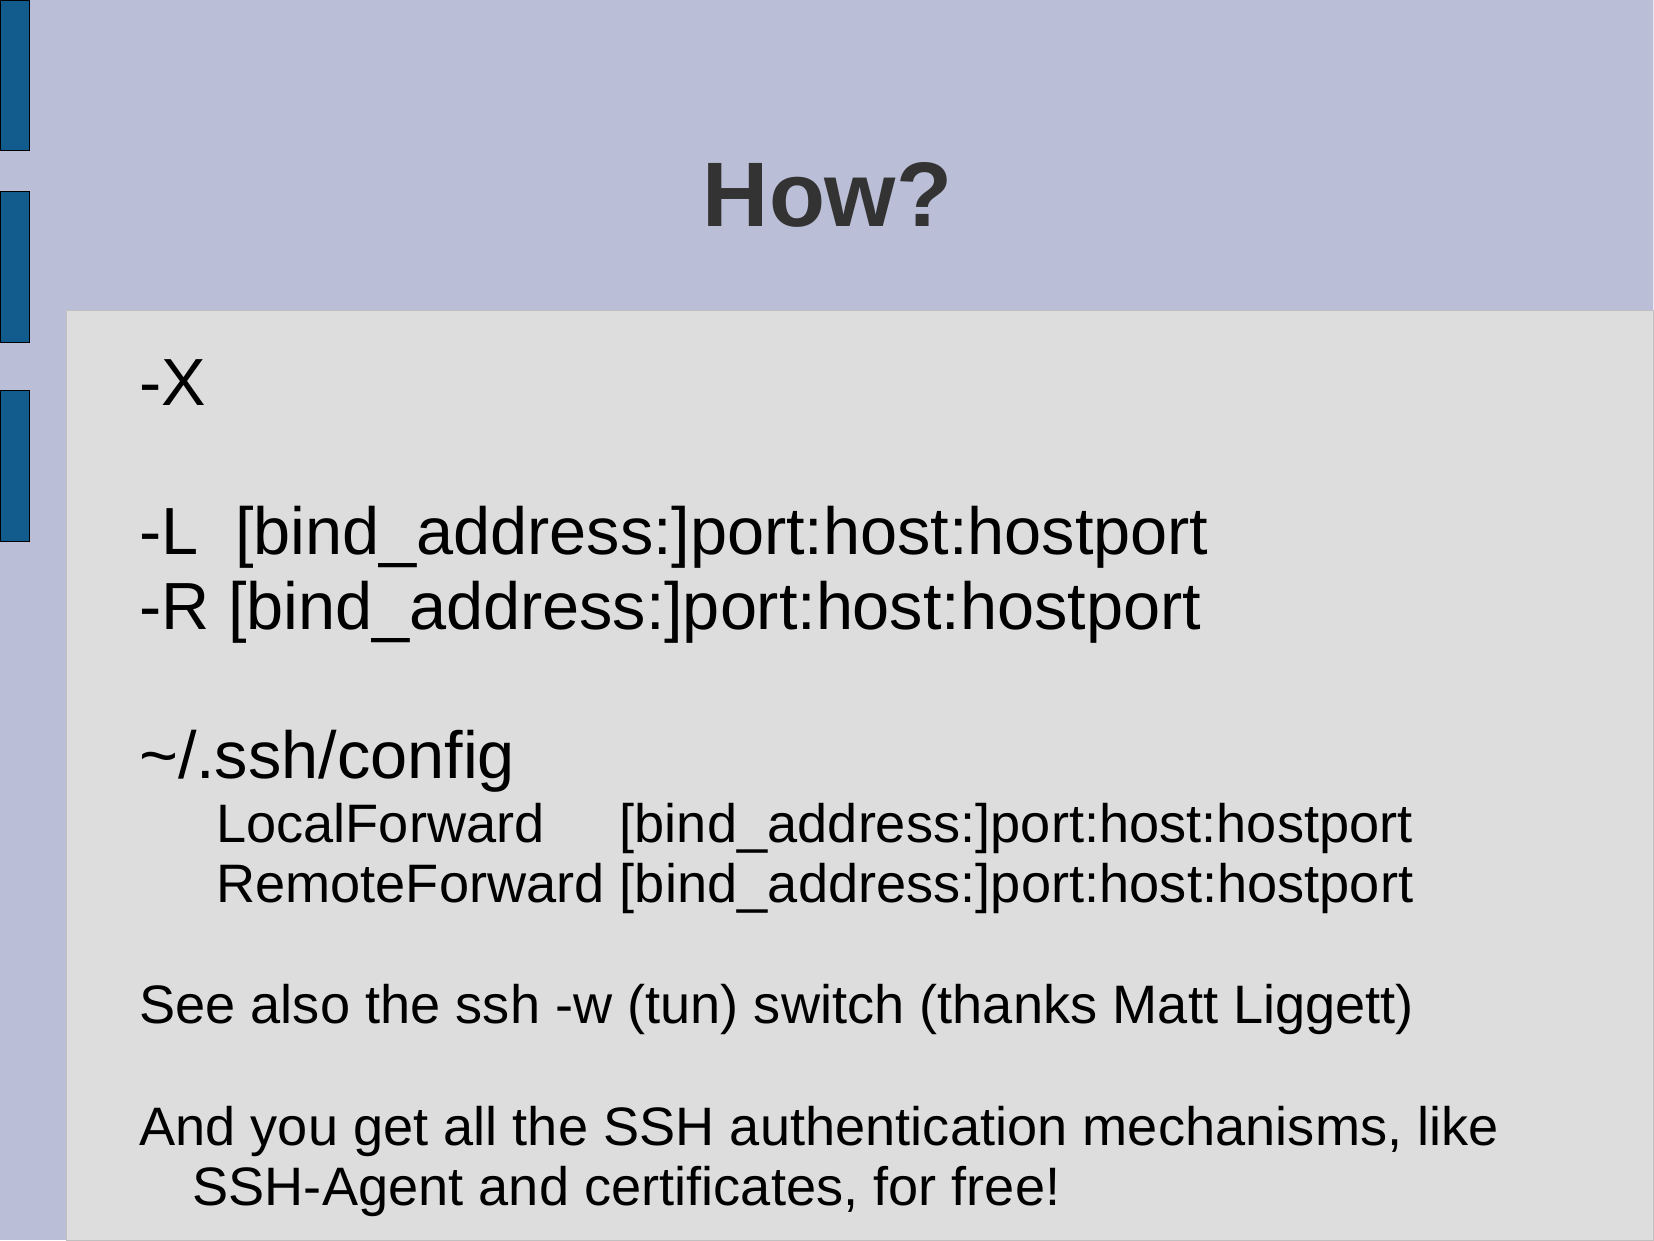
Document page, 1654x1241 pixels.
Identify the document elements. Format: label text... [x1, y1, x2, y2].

title How? [121, 98, 1534, 291]
list -X -L [bind_address:]port:host:hostport -R [bind_address:]port:host:hostport ~/.ssh/config LocalForward [bind_address:]port:host:hostport RemoteForward [bind_address:]port:host:hostport See also the ssh -w (tun) switch (thanks Matt Liggett) And you get all the SSH authentication mechanisms, like SSH-Agent and certificates, for free! [121, 344, 1534, 1218]
